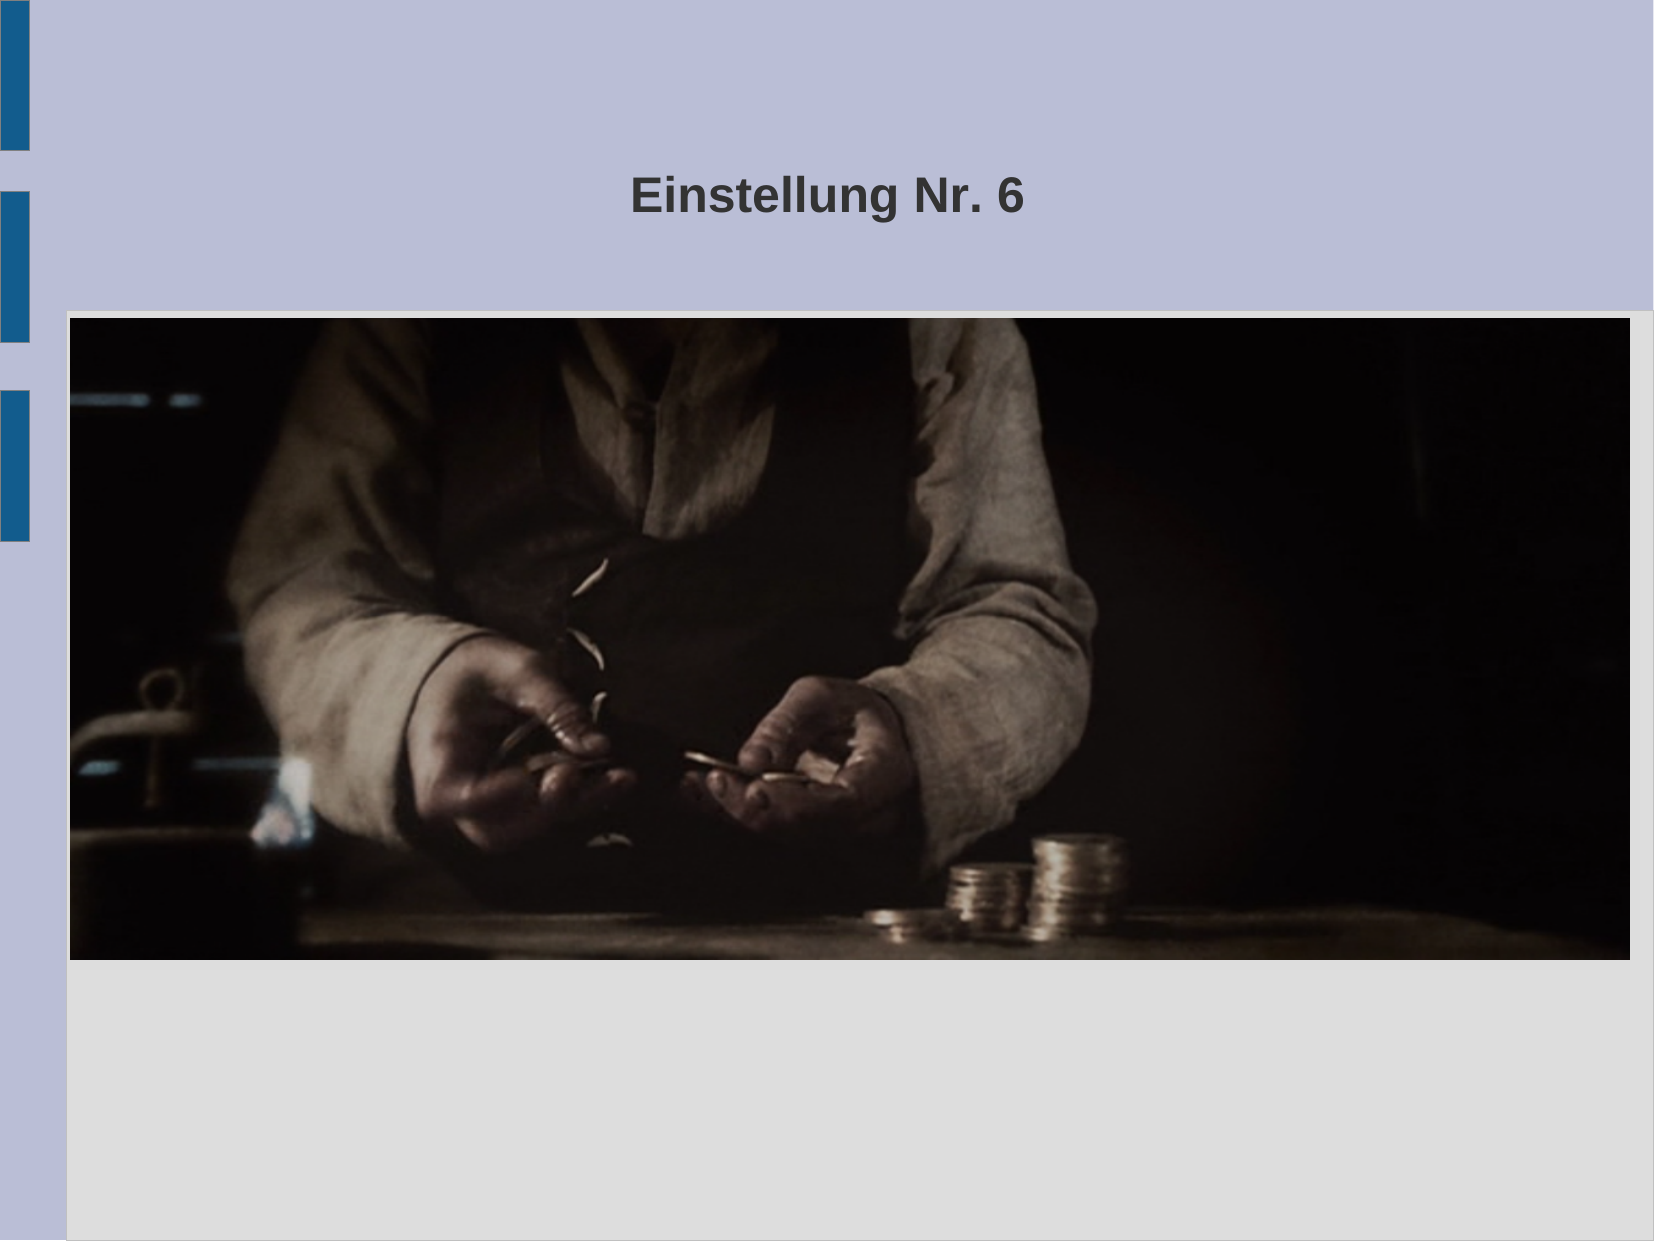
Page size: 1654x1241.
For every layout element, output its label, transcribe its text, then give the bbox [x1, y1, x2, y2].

title Einstellung Nr. 6 [121, 91, 1534, 299]
picture [70, 318, 1630, 960]
